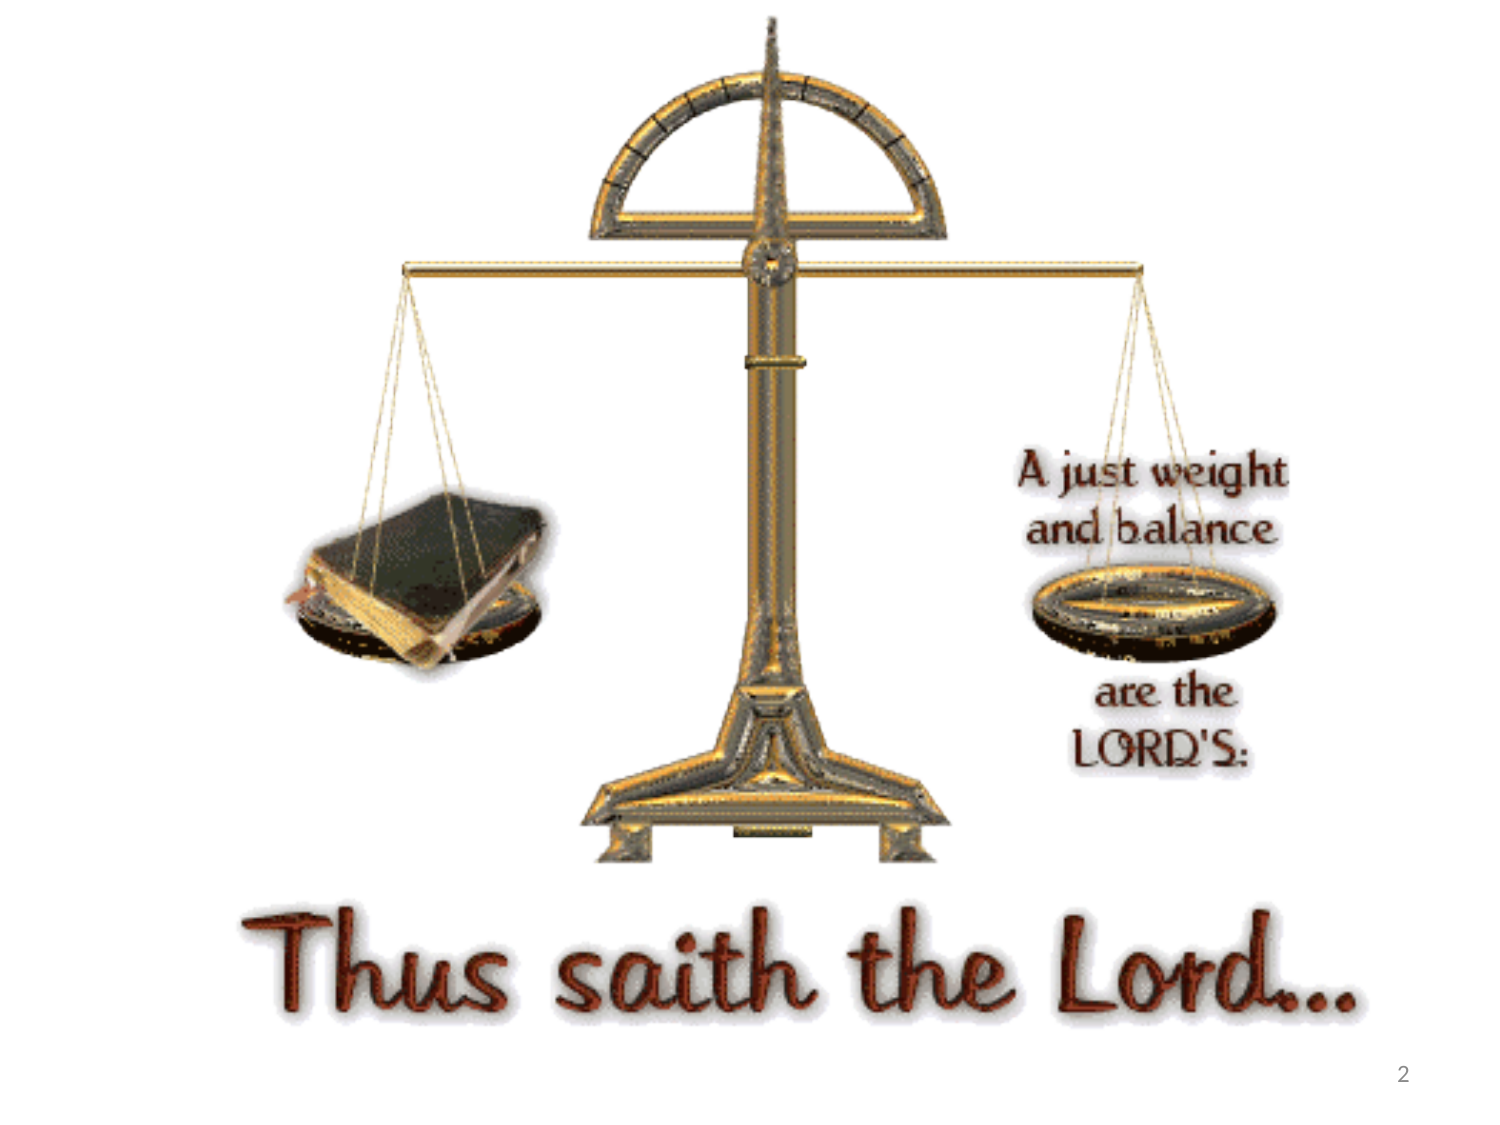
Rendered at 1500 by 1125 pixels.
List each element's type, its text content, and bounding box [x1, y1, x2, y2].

slide_number <number> [1074, 1042, 1425, 1103]
picture [174, 0, 1442, 1036]
